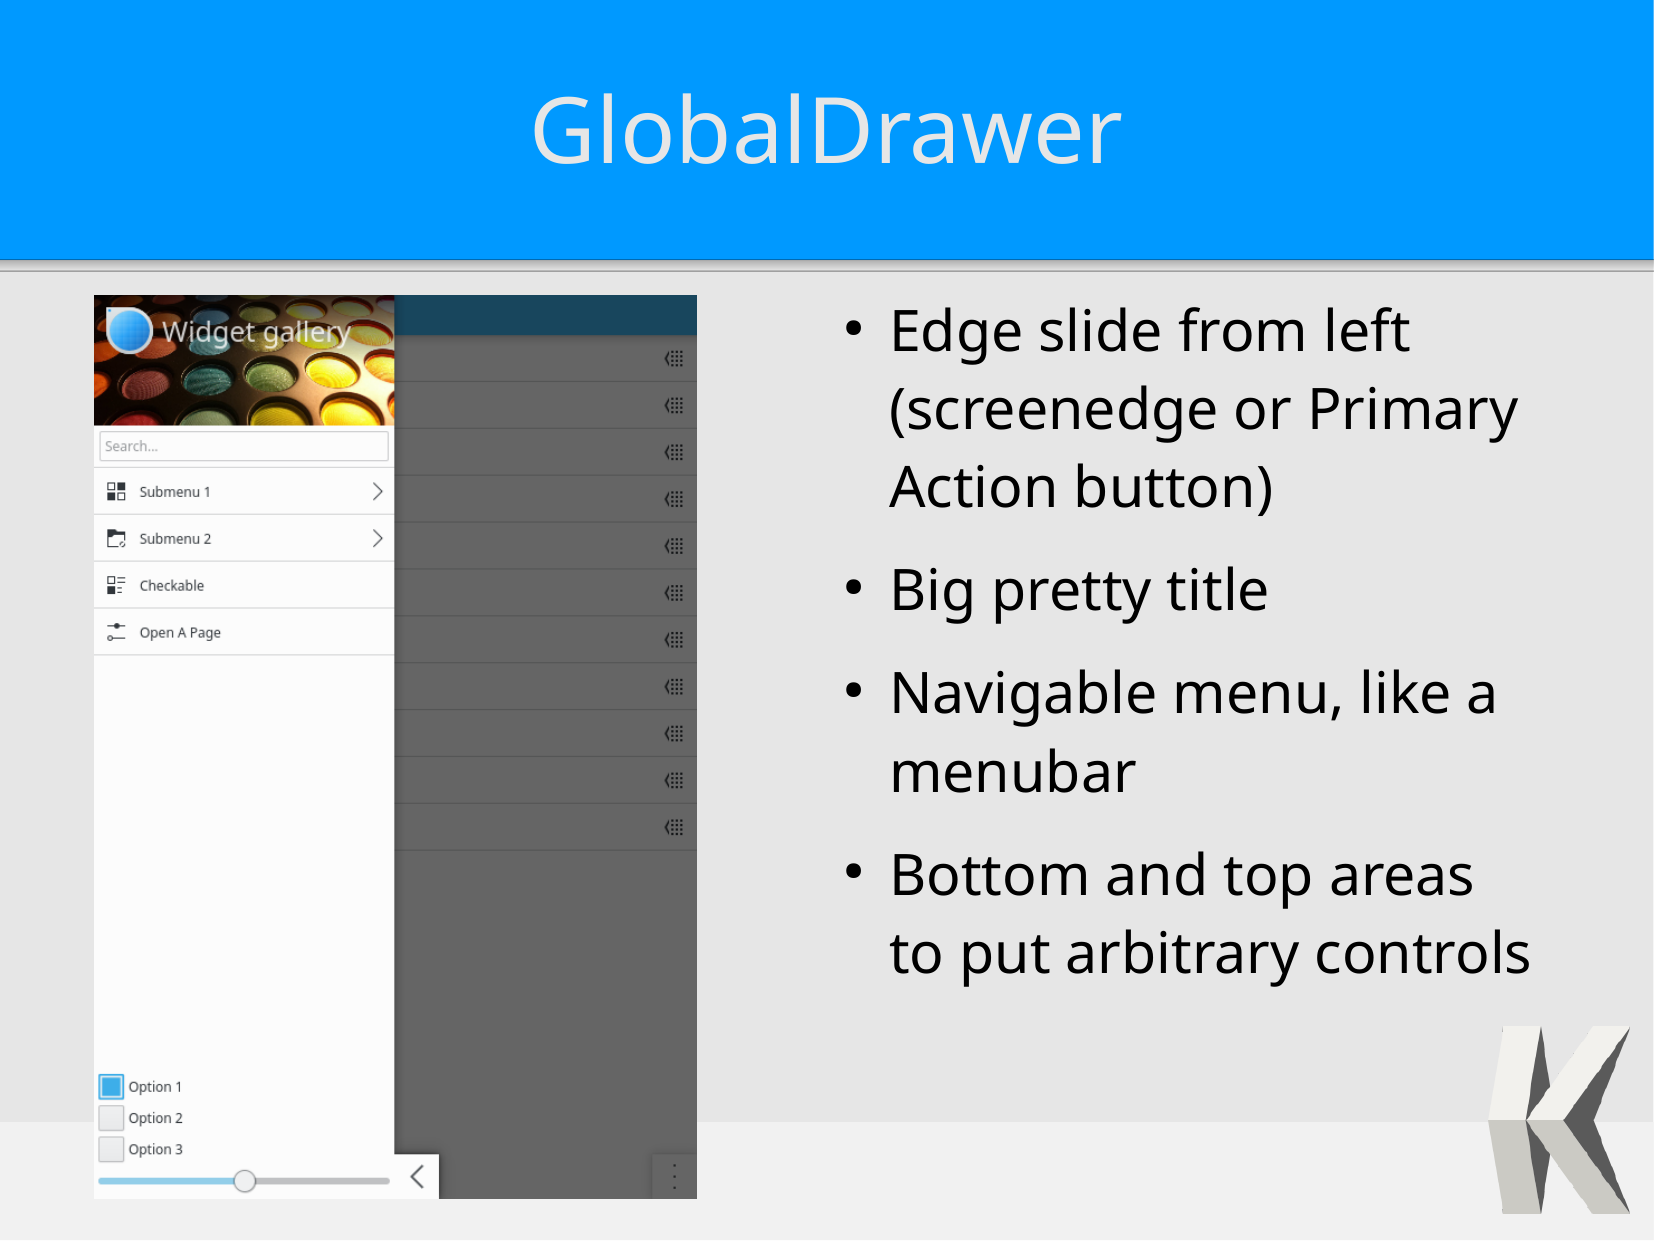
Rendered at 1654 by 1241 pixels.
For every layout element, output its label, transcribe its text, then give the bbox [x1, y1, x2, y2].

picture [94, 295, 697, 1199]
picture [1488, 1026, 1630, 1214]
list Edge slide from left (screenedge or Primary Action button) Big pretty title Navigable menu, like a menubar Bottom and top areas to put arbitrary controls [828, 290, 1539, 1010]
title GlobalDrawer [82, 24, 1571, 232]
